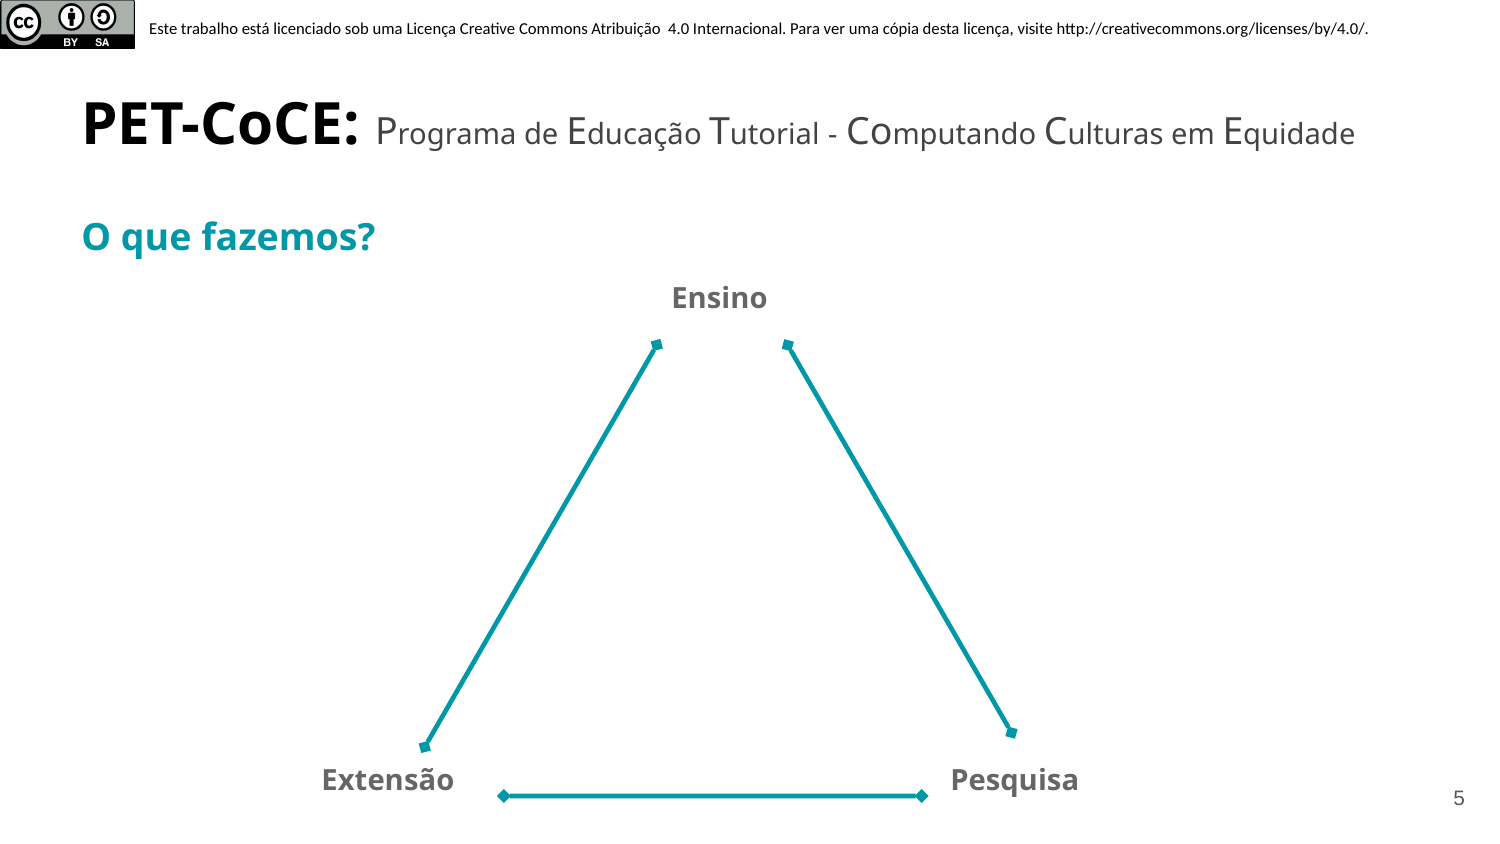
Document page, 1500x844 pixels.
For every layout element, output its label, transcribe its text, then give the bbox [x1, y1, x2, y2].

text_box Ensino [644, 271, 795, 322]
list O que fazemos? [66, 213, 430, 272]
slide_number <number> [1389, 764, 1480, 830]
text_box Extensão [306, 746, 490, 796]
text_box Este trabalho está licenciado sob uma Licença Creative Commons Atribuição 4.0 Internacional. Para ver uma cópia desta licença, visite http://creativecommons.org/licenses/by/4.0/. [135, 0, 1500, 49]
title PET-CoCE: Programa de Educação Tutorial - Computando Culturas em Equidade [66, 70, 1485, 213]
text_box Pesquisa [935, 746, 1119, 796]
picture [0, 0, 135, 49]
